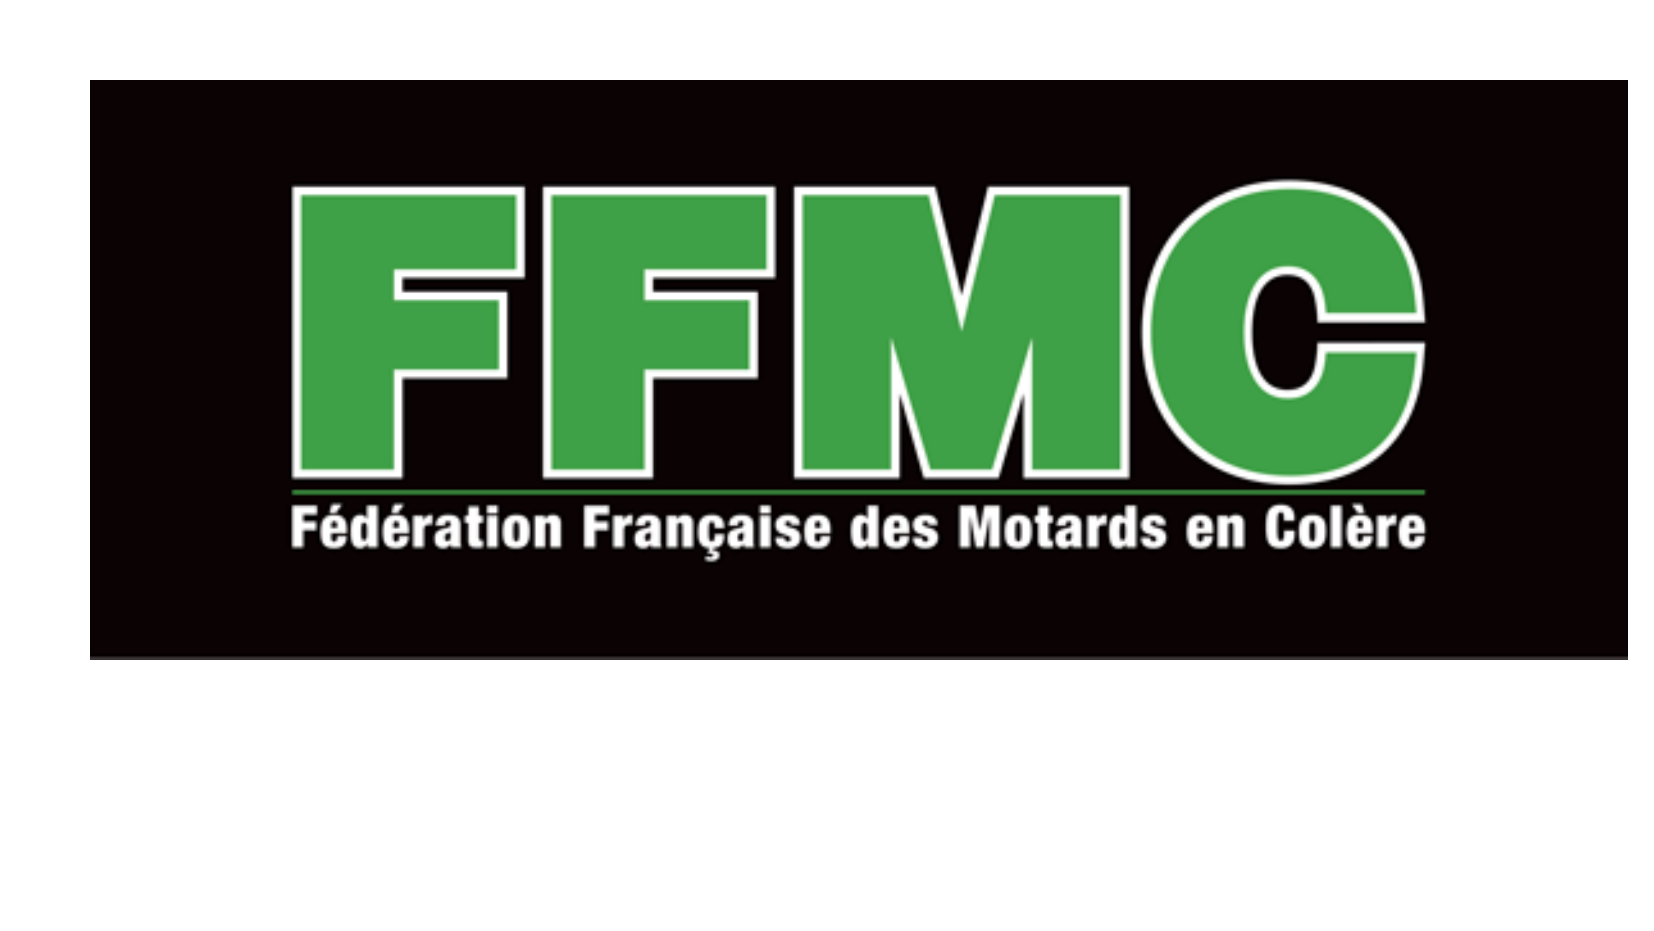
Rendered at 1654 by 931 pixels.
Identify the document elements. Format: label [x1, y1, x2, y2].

picture [90, 80, 1628, 661]
